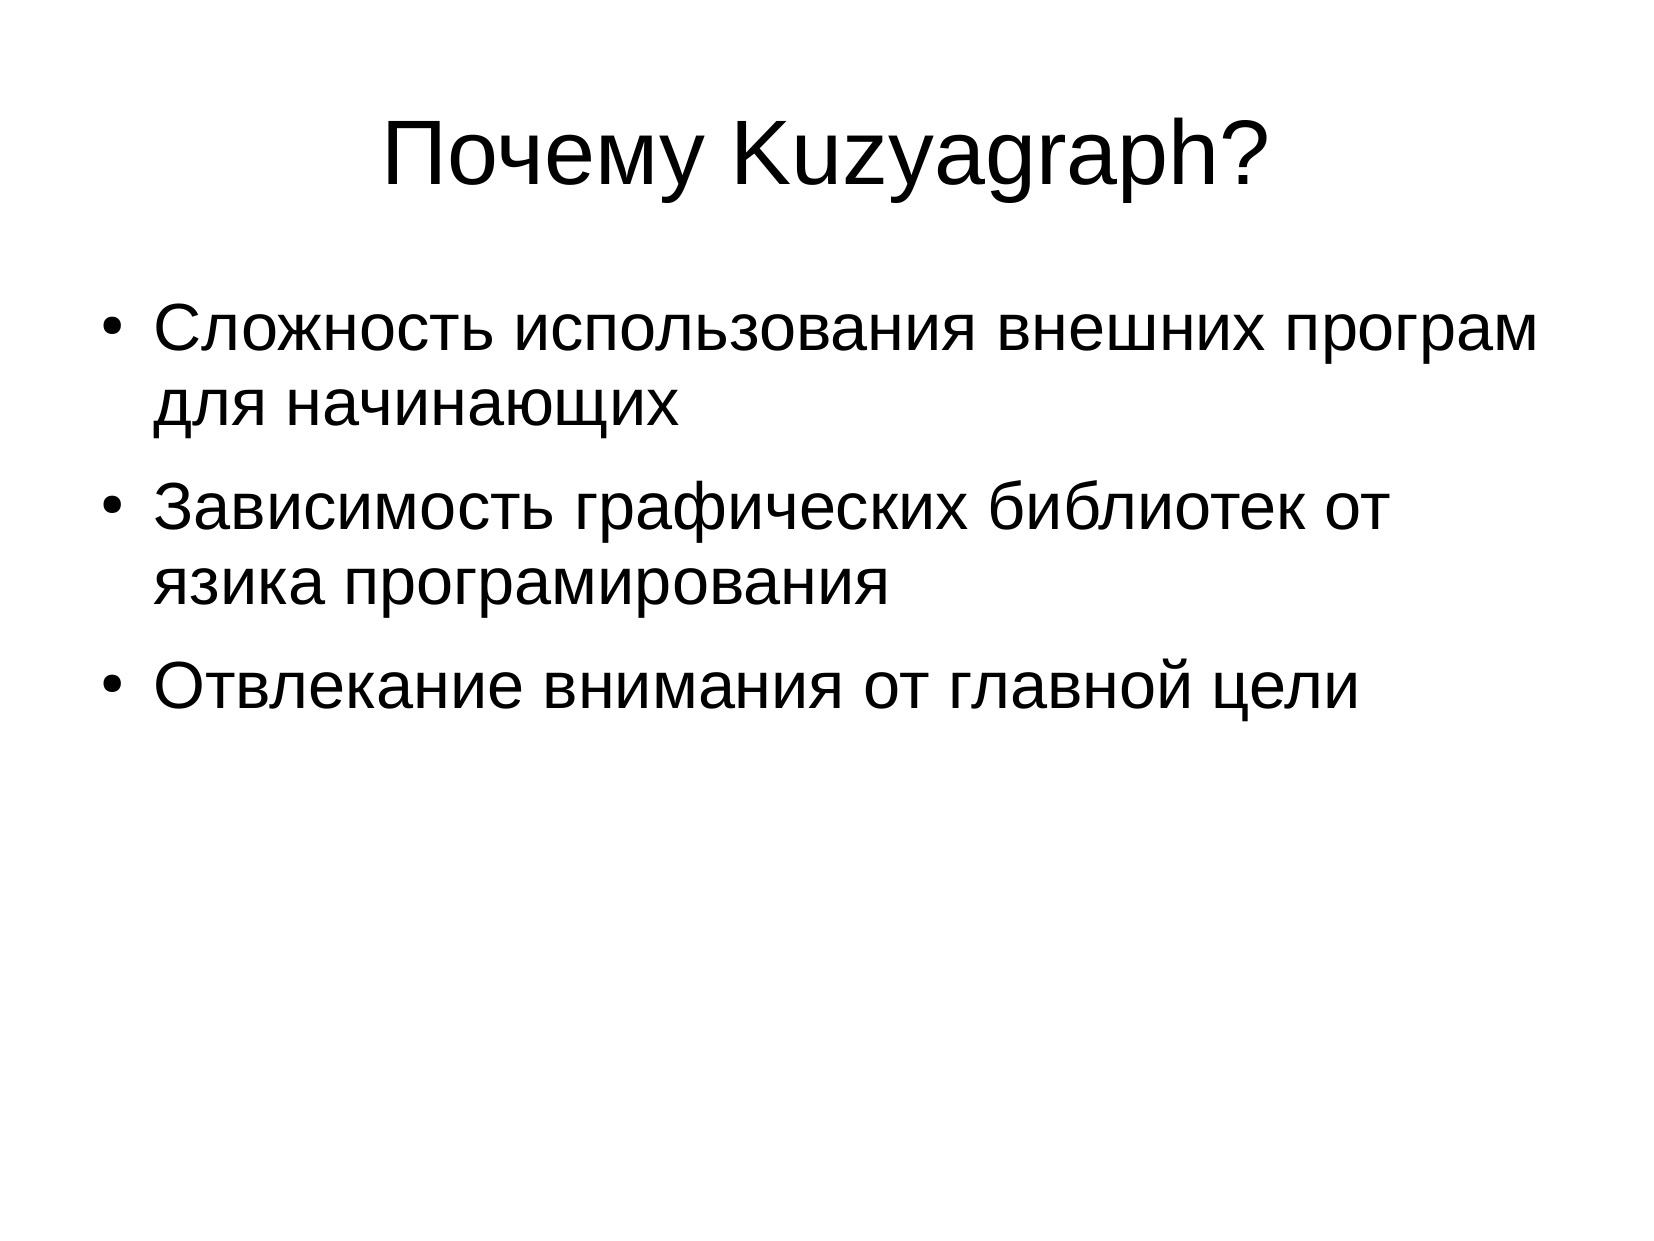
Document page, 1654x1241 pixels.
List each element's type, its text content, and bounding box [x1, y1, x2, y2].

list Сложность использования внешних програм для начинающих Зависимость графических библиотек от язика програмирования Отвлекание внимания от главной цели [82, 290, 1571, 1109]
title Почему Kuzyagraph? [82, 49, 1571, 257]
